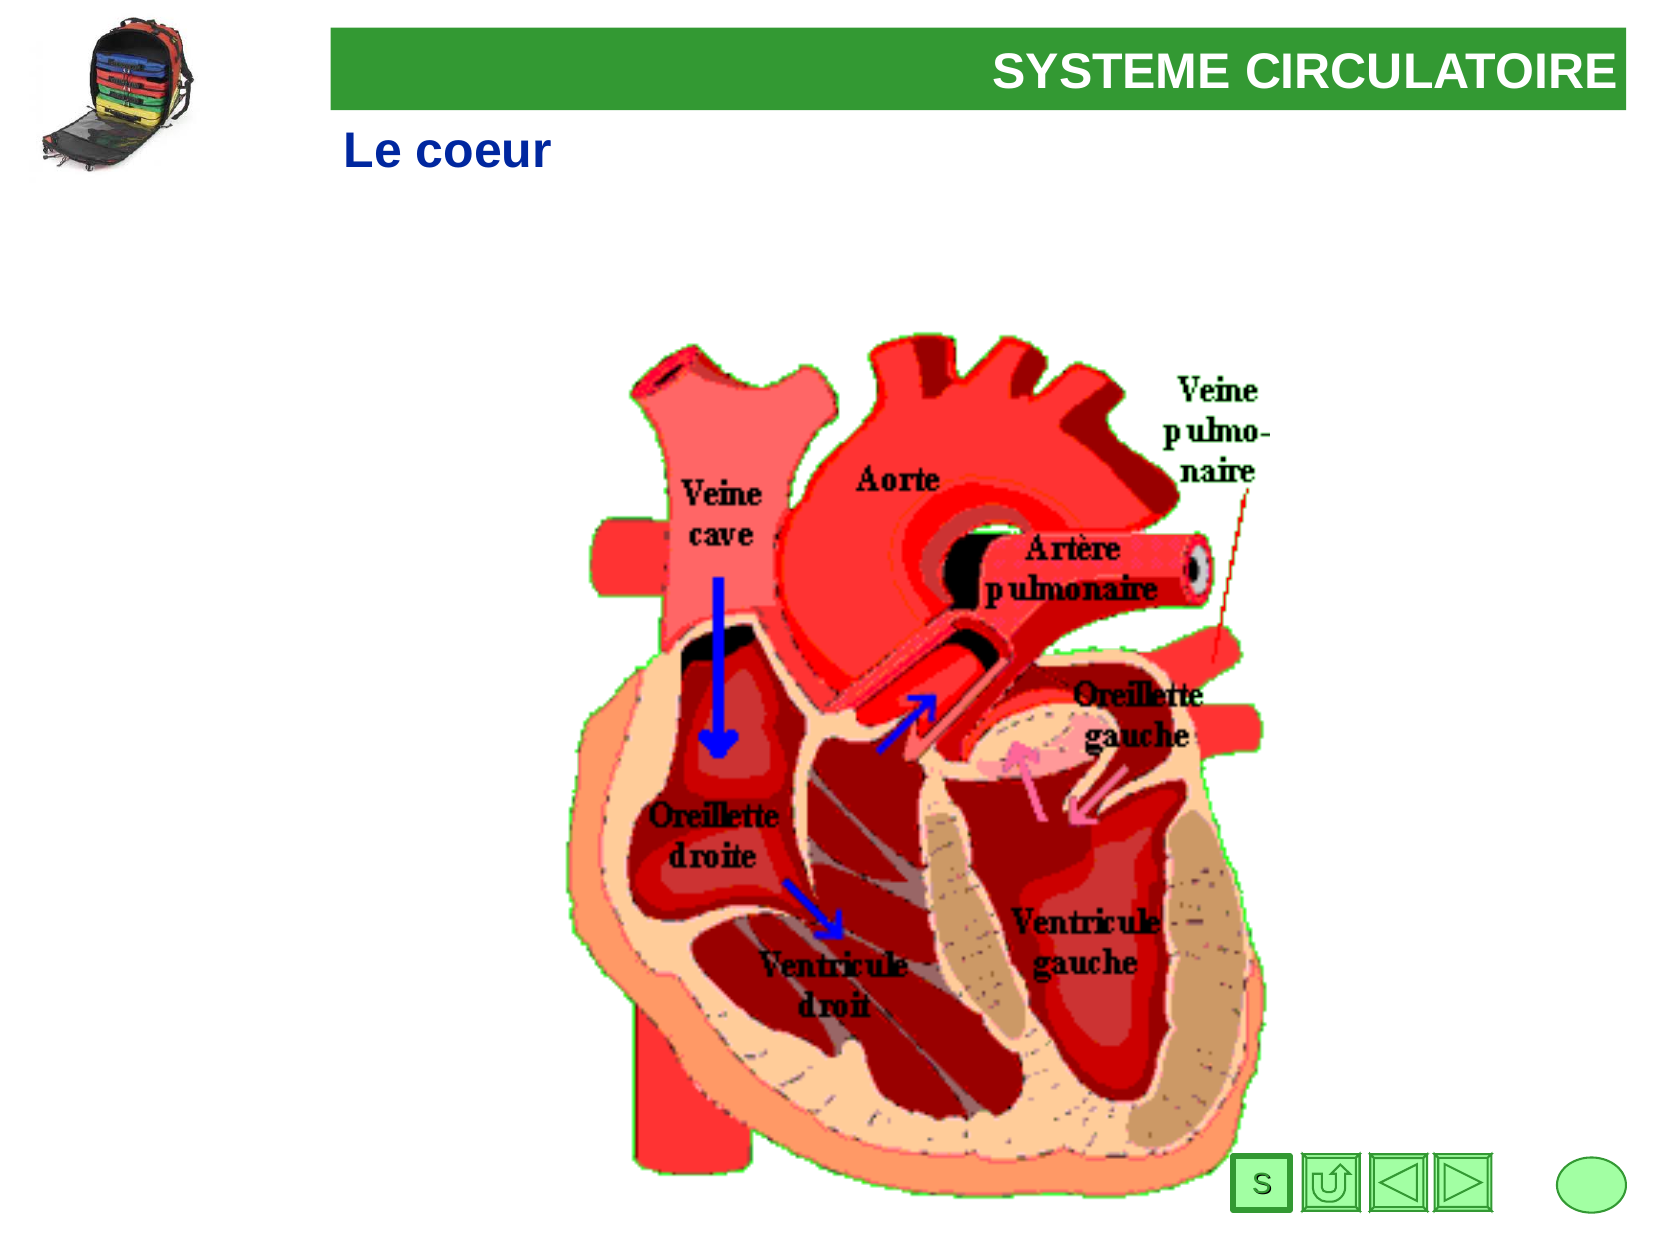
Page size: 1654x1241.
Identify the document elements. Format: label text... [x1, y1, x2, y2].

text_box [1556, 1157, 1626, 1213]
title SYSTEME CIRCULATOIRE [331, 35, 1619, 107]
picture [553, 325, 1270, 1205]
picture [29, 5, 201, 183]
title Le coeur [329, 110, 1625, 194]
